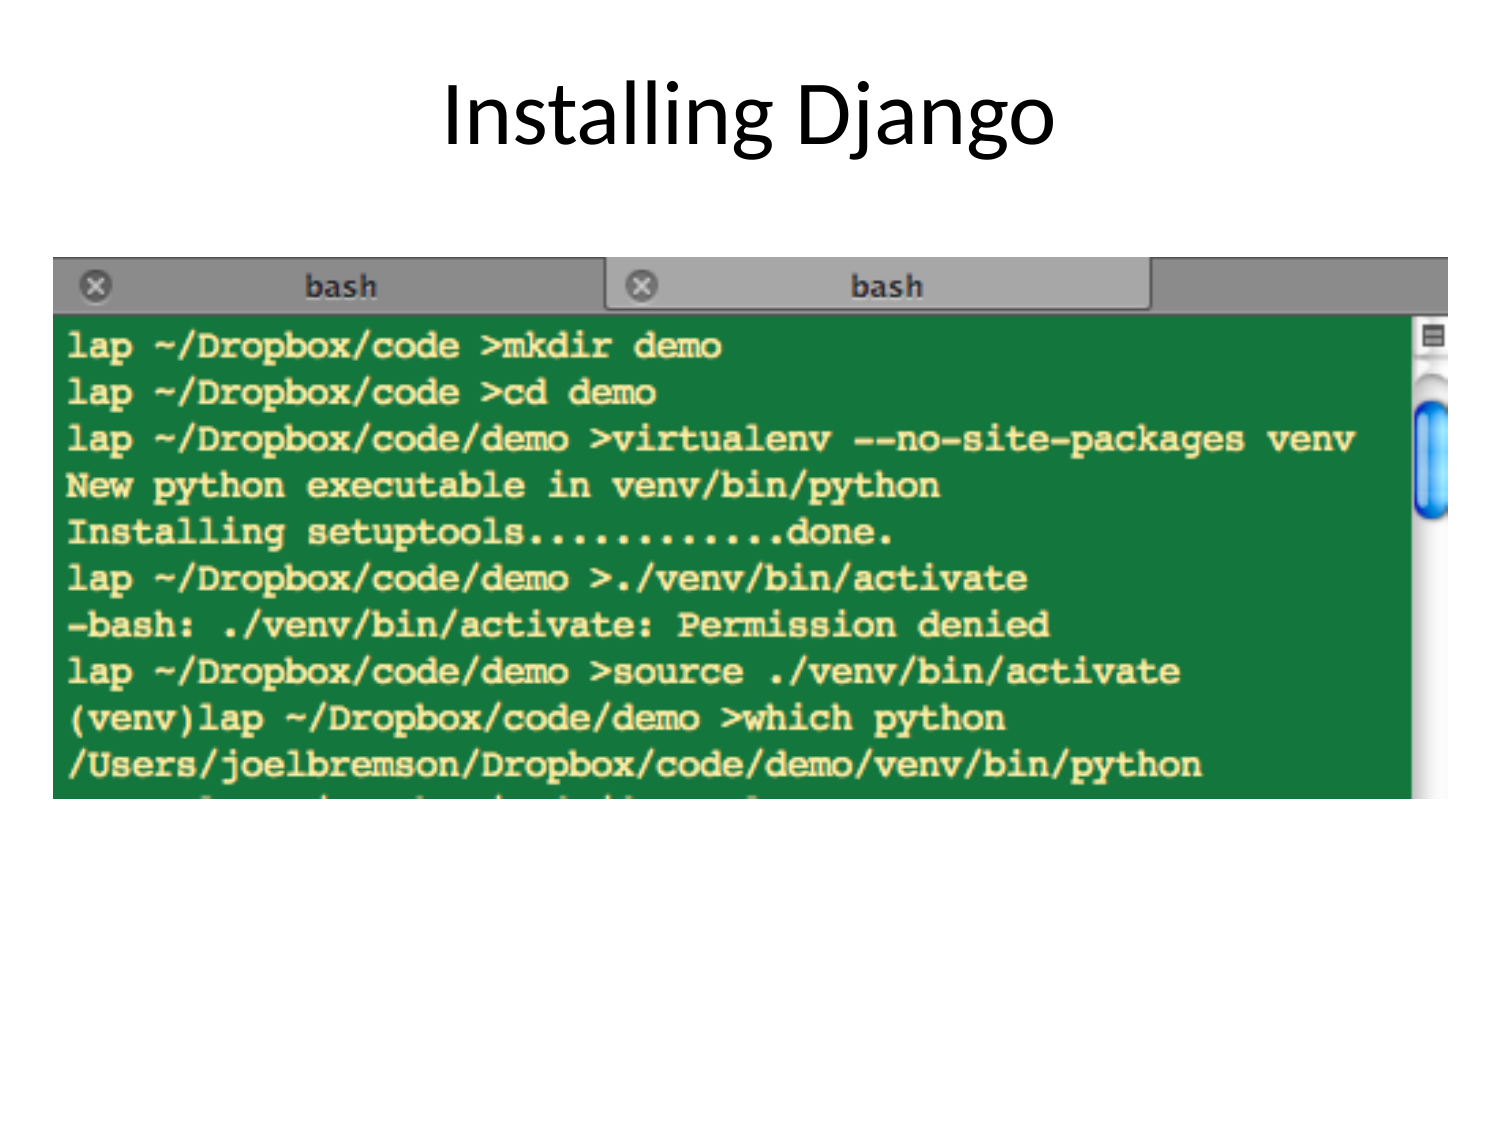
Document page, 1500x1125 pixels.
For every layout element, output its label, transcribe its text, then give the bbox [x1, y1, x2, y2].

picture [53, 257, 1448, 799]
title Installing Django [75, 45, 1425, 233]
